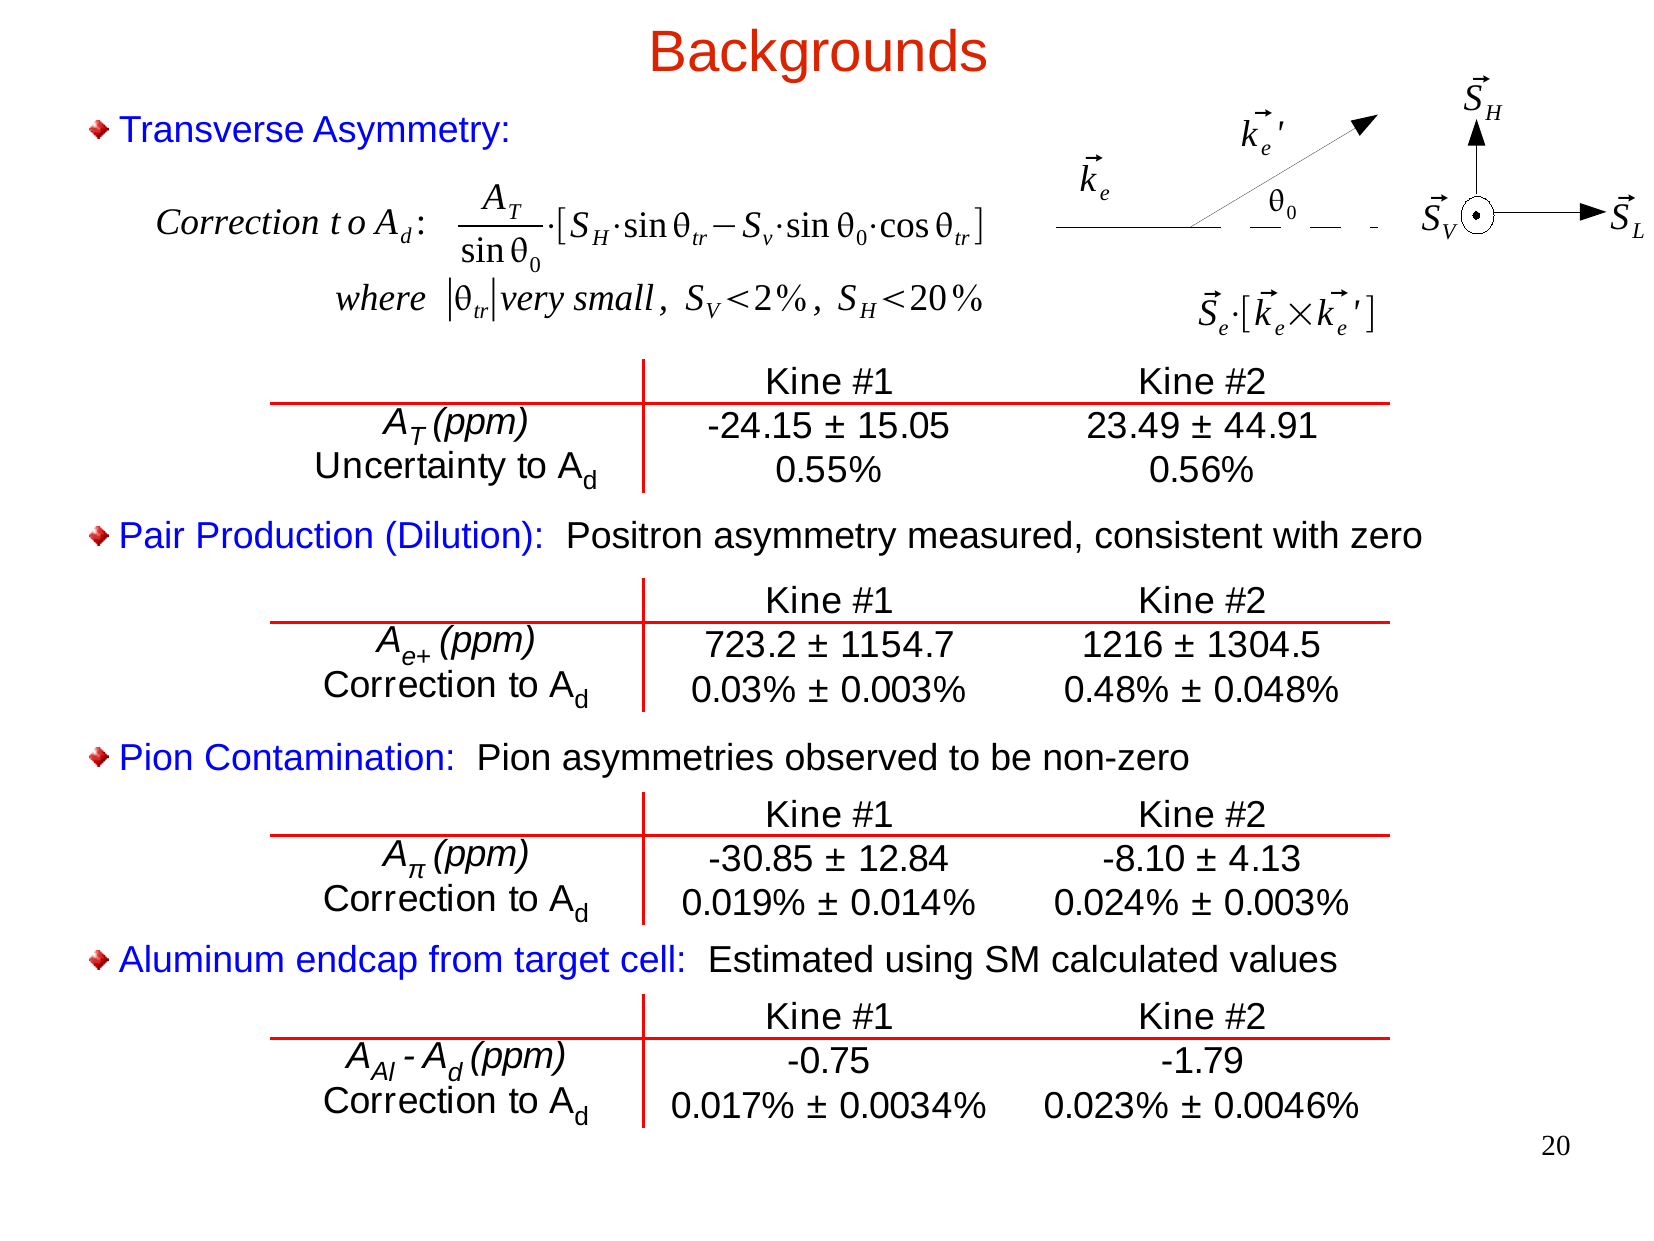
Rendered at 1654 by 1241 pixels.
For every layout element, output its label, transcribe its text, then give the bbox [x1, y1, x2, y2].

chart [1261, 182, 1303, 224]
chart [327, 176, 991, 324]
chart [1234, 107, 1290, 160]
chart [270, 578, 1391, 713]
text_box [1472, 211, 1480, 220]
text_box Pion Contamination: Pion asymmetries observed to be non-zero [75, 728, 1206, 786]
text_box Transverse Asymmetry: [75, 101, 526, 158]
chart [149, 201, 433, 249]
chart [1073, 152, 1116, 205]
chart [270, 359, 1391, 494]
chart [1455, 73, 1507, 125]
chart [1602, 191, 1651, 244]
text_box Aluminum endcap from target cell: Estimated using SM calculated values [75, 931, 1355, 1007]
text_box Backgrounds [617, 11, 1037, 113]
chart [1190, 286, 1381, 340]
chart [270, 994, 1391, 1129]
chart [1413, 192, 1462, 245]
chart [270, 791, 1391, 927]
text_box Pair Production (Dilution): Positron asymmetry measured, consistent with zero [74, 507, 1438, 565]
